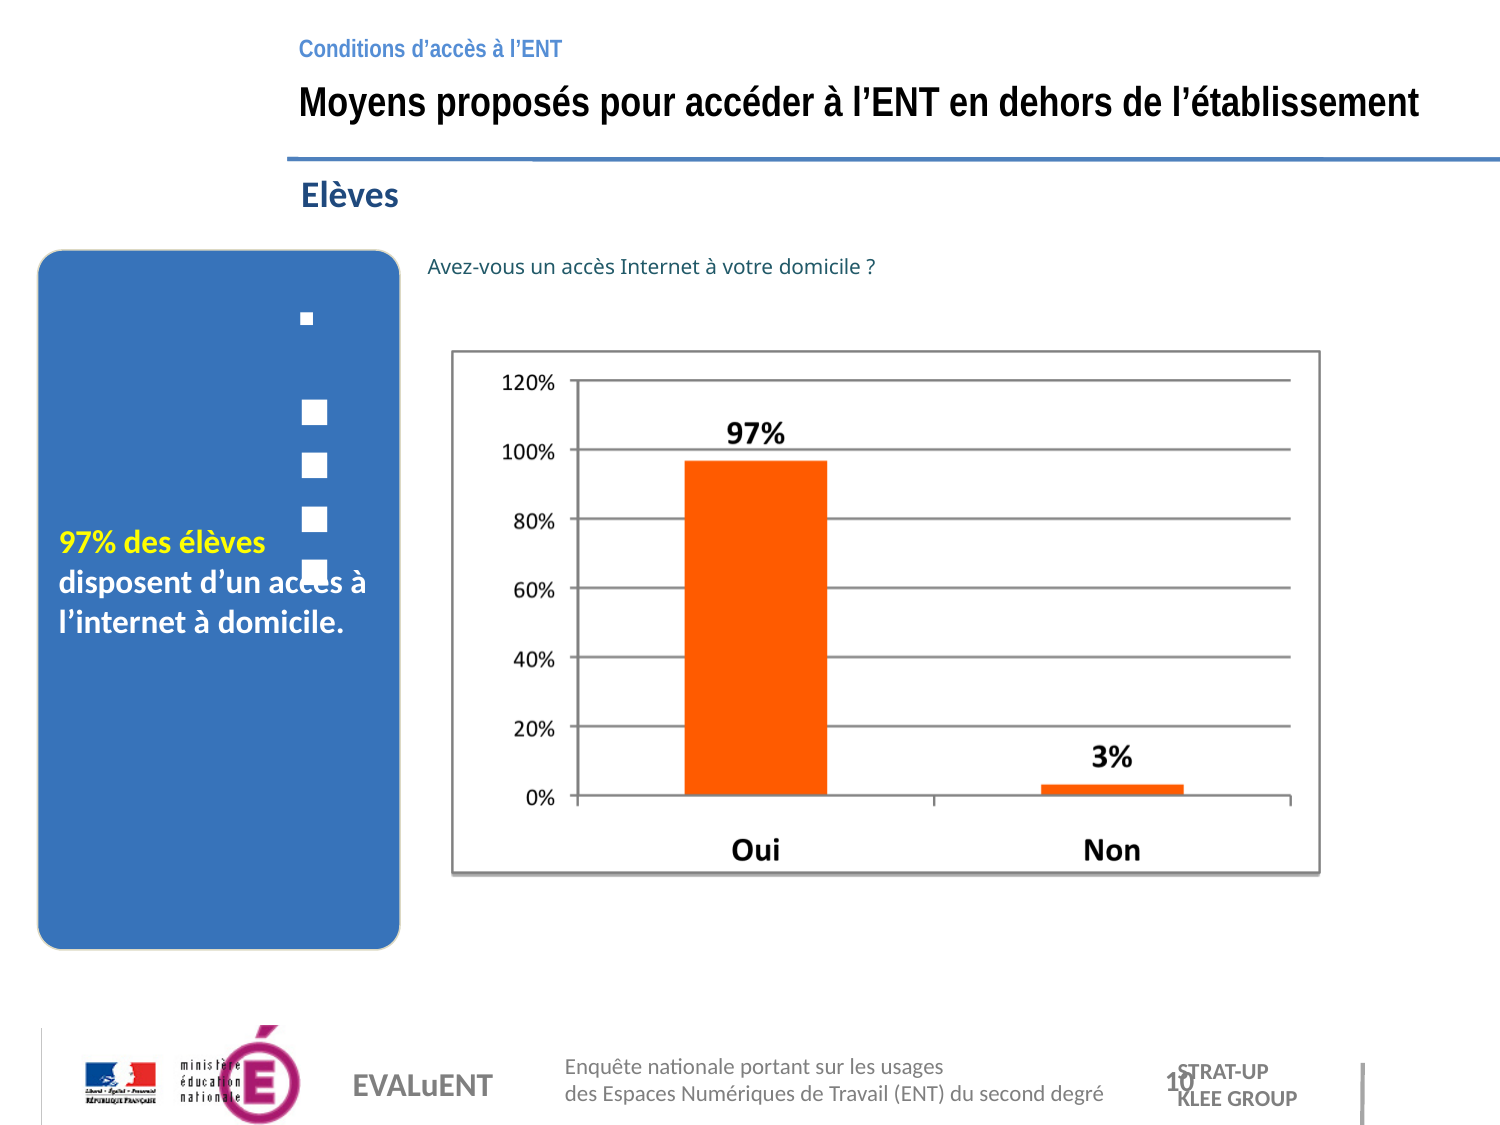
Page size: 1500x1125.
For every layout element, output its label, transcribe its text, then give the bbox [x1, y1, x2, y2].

text_box [1074, 1050, 1426, 1110]
picture [450, 350, 1322, 876]
text_box 97% des élèves disposent d’un accès à l’internet à domicile. [37, 249, 401, 950]
text_box Avez-vous un accès Internet à votre domicile ? [412, 245, 1500, 288]
text_box Elèves [286, 162, 416, 224]
text_box Conditions d’accès à l’ENT Moyens proposés pour accéder à l’ENT en dehors de l’établissement [284, 25, 1455, 100]
